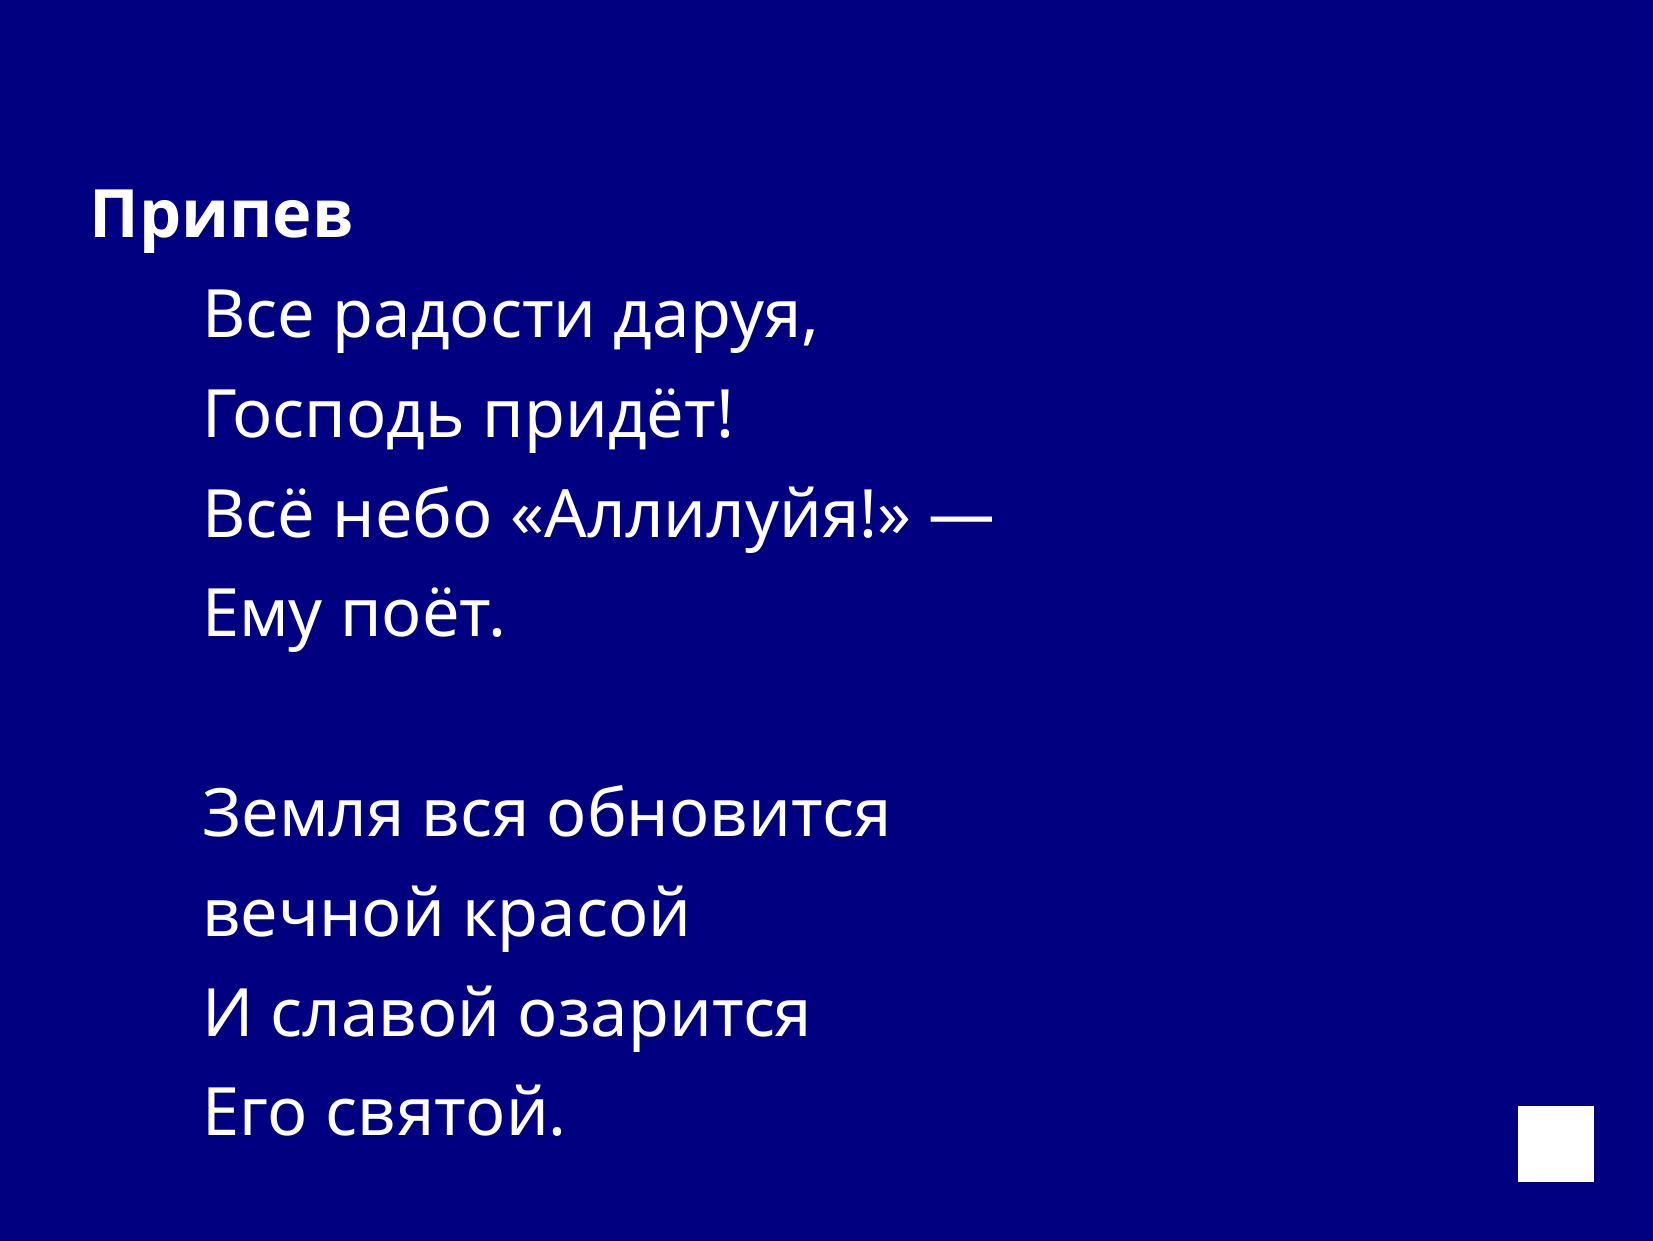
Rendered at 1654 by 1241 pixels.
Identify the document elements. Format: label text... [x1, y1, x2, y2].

text_box Припев Все радости даруя, Господь придёт! Всё небо «Аллилуйя!» — Ему поёт. Земля вся обновится вечной красой И славой озарится Его святой. [75, 150, 1576, 1163]
text_box [1518, 1106, 1594, 1182]
